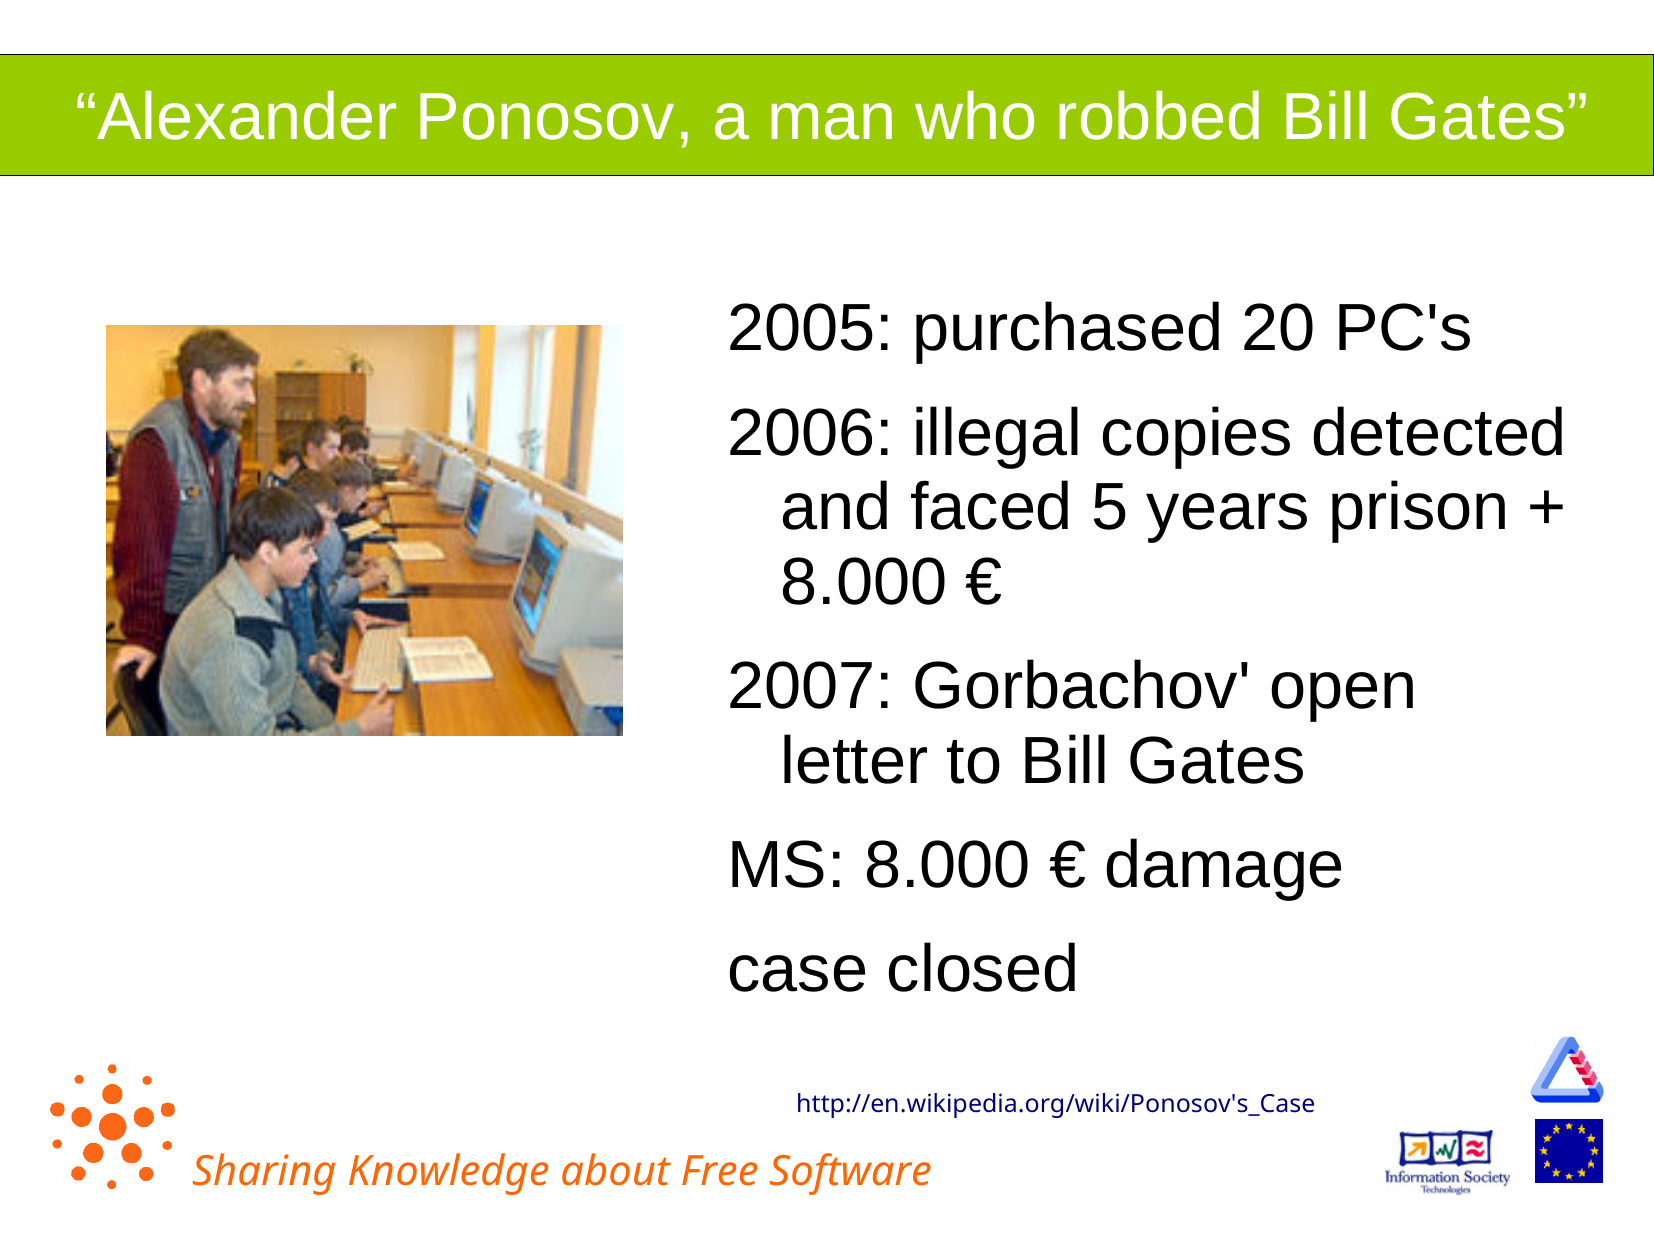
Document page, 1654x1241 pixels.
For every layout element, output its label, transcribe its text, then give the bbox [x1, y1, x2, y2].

title “Alexander Ponosov, a man who robbed Bill Gates” [47, 60, 1619, 174]
text_box http://en.wikipedia.org/wiki/Ponosov's_Case [796, 1086, 1378, 1129]
list 2005: purchased 20 PC's 2006: illegal copies detected and faced 5 years prison + 8.000 € 2007: Gorbachov' open letter to Bill Gates MS: 8.000 € damage case closed [709, 290, 1571, 1241]
picture [1571, 1036, 1604, 1104]
picture [1571, 1119, 1603, 1183]
picture [50, 1064, 175, 1189]
picture [106, 325, 623, 736]
